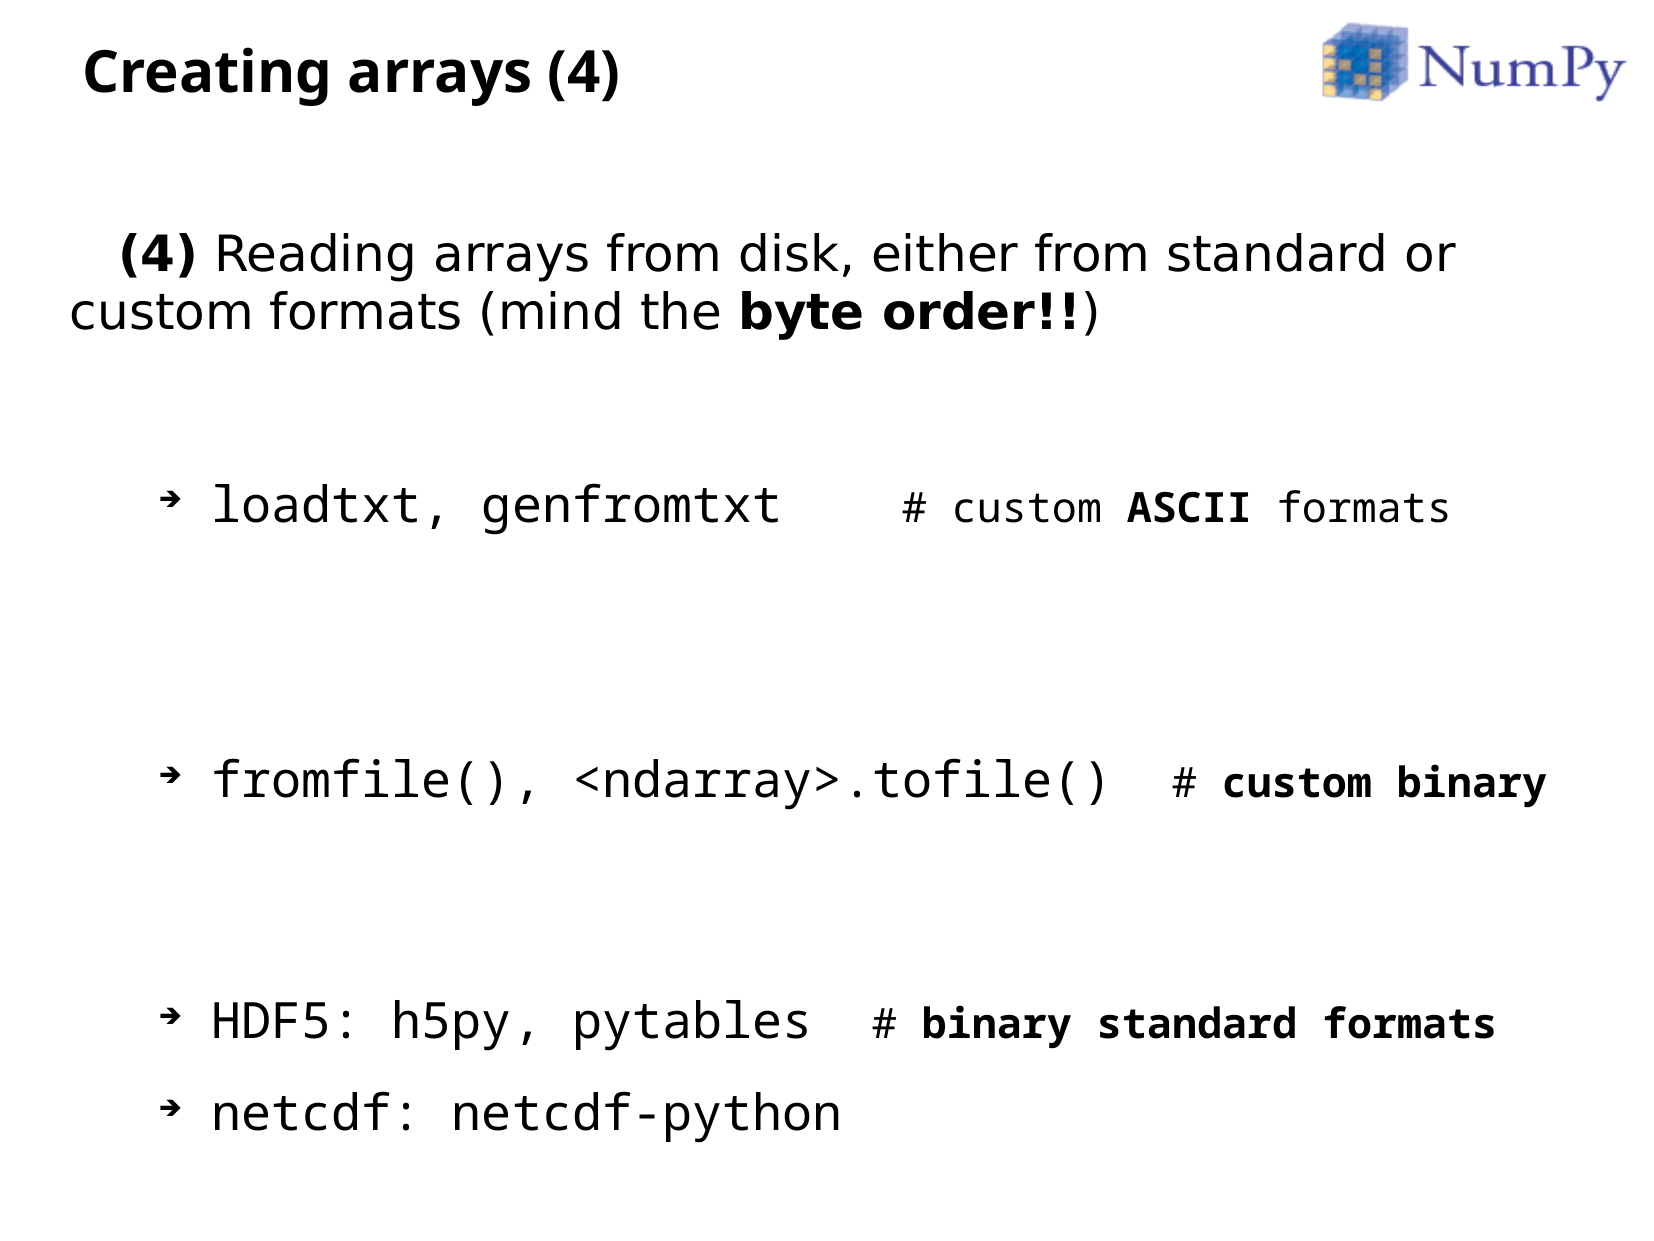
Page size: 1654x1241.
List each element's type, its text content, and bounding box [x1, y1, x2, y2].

list (4) Reading arrays from disk, either from standard or custom formats (mind the byte order!!) loadtxt, genfromtxt # custom ASCII formats fromfile(), <ndarray>.tofile() # custom binary HDF5: h5py, pytables # binary standard formats netcdf: netcdf-python [70, 225, 1613, 1202]
picture [1302, 13, 1635, 113]
title Creating arrays (4) [82, 15, 1571, 125]
